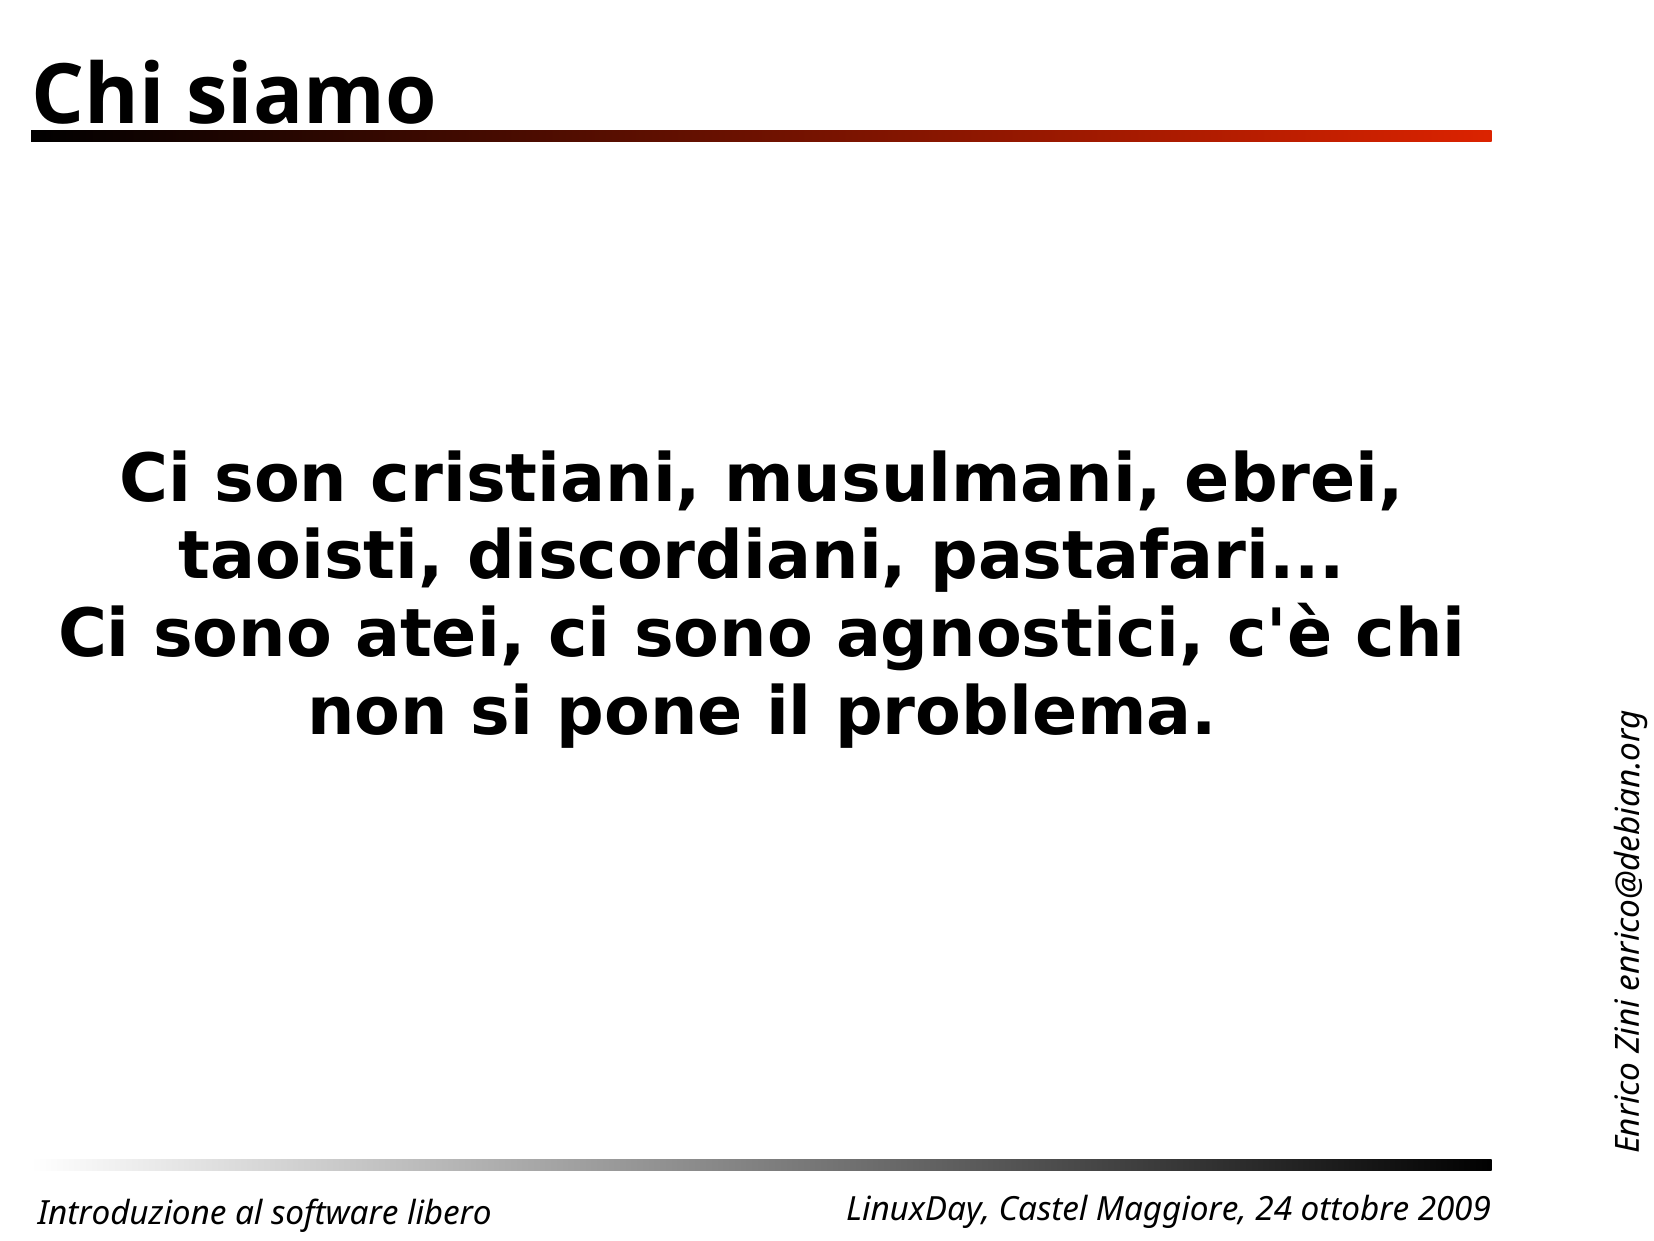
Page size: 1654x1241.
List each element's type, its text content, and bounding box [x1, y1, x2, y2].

text_box Ci son cristiani, musulmani, ebrei, taoisti, discordiani, pastafari... Ci sono atei, ci sono agnostici, c'è chi non si pone il problema. [30, 439, 1495, 751]
text_box Chi siamo [31, 34, 1438, 168]
